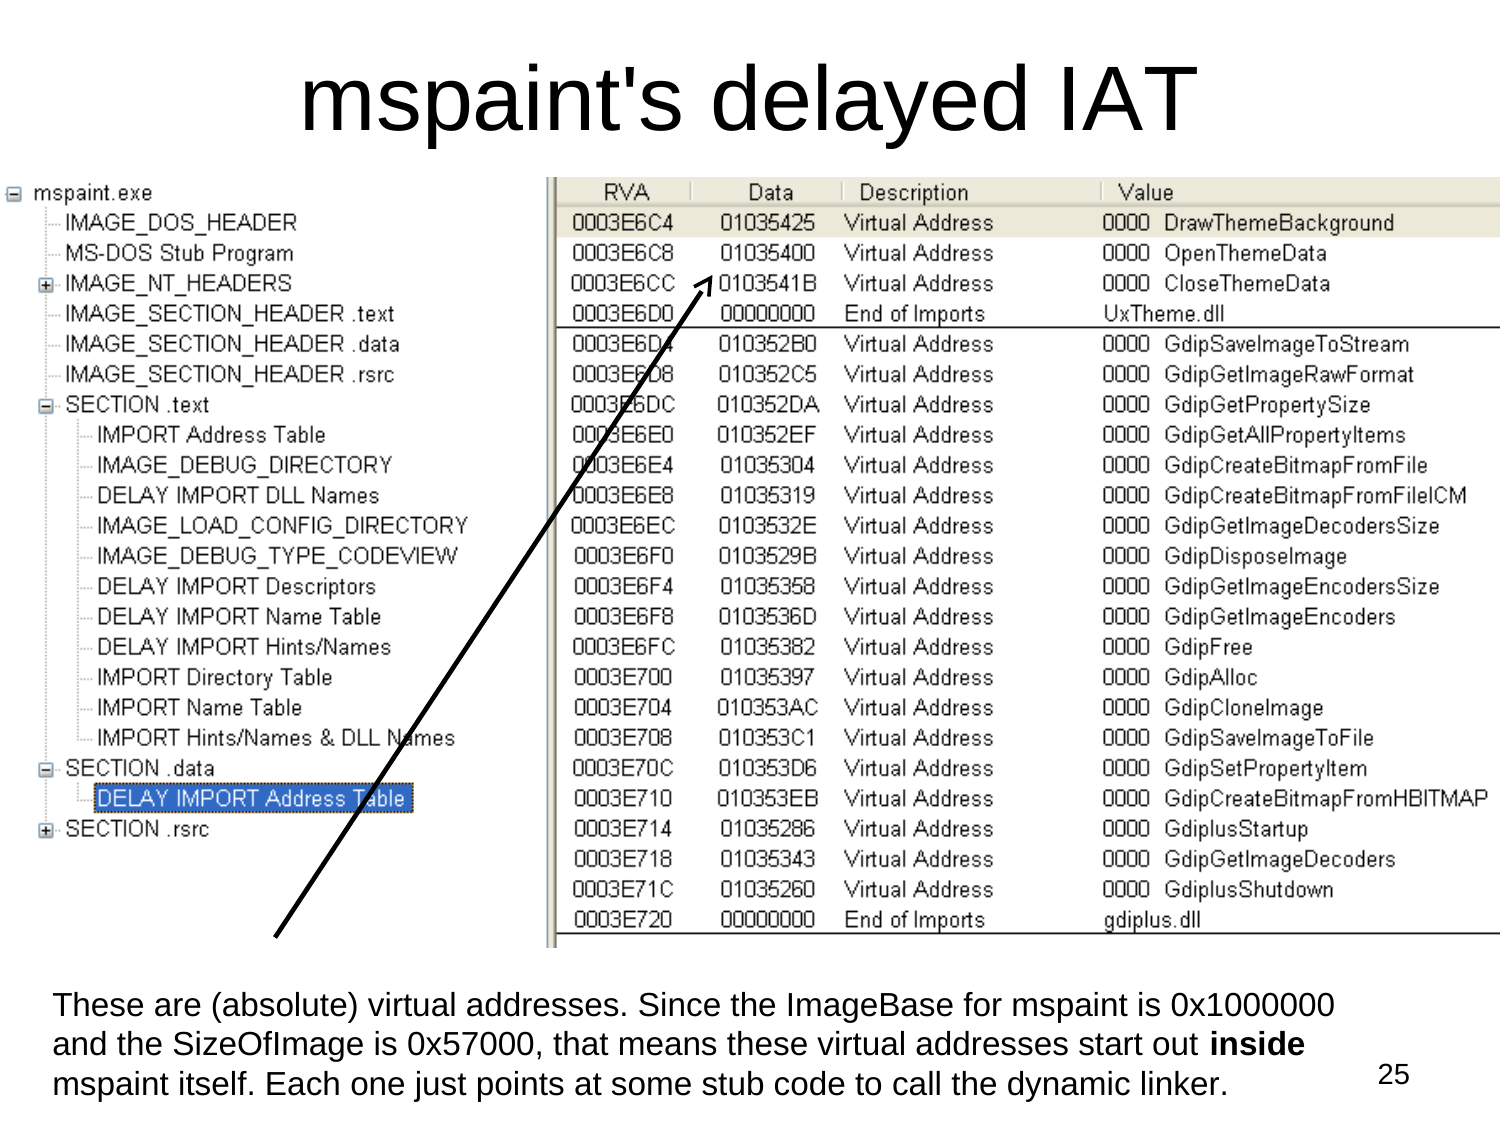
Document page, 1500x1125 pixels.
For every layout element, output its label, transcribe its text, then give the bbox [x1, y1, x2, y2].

title mspaint's delayed IAT [75, 0, 1426, 177]
text_box These are (absolute) virtual addresses. Since the ImageBase for mspaint is 0x1000000 and the SizeOfImage is 0x57000, that means these virtual addresses start out inside mspaint itself. Each one just points at some stub code to call the dynamic linker. [37, 975, 1378, 1125]
text_box <number> [1378, 1042, 1426, 1103]
picture [0, 177, 1500, 948]
